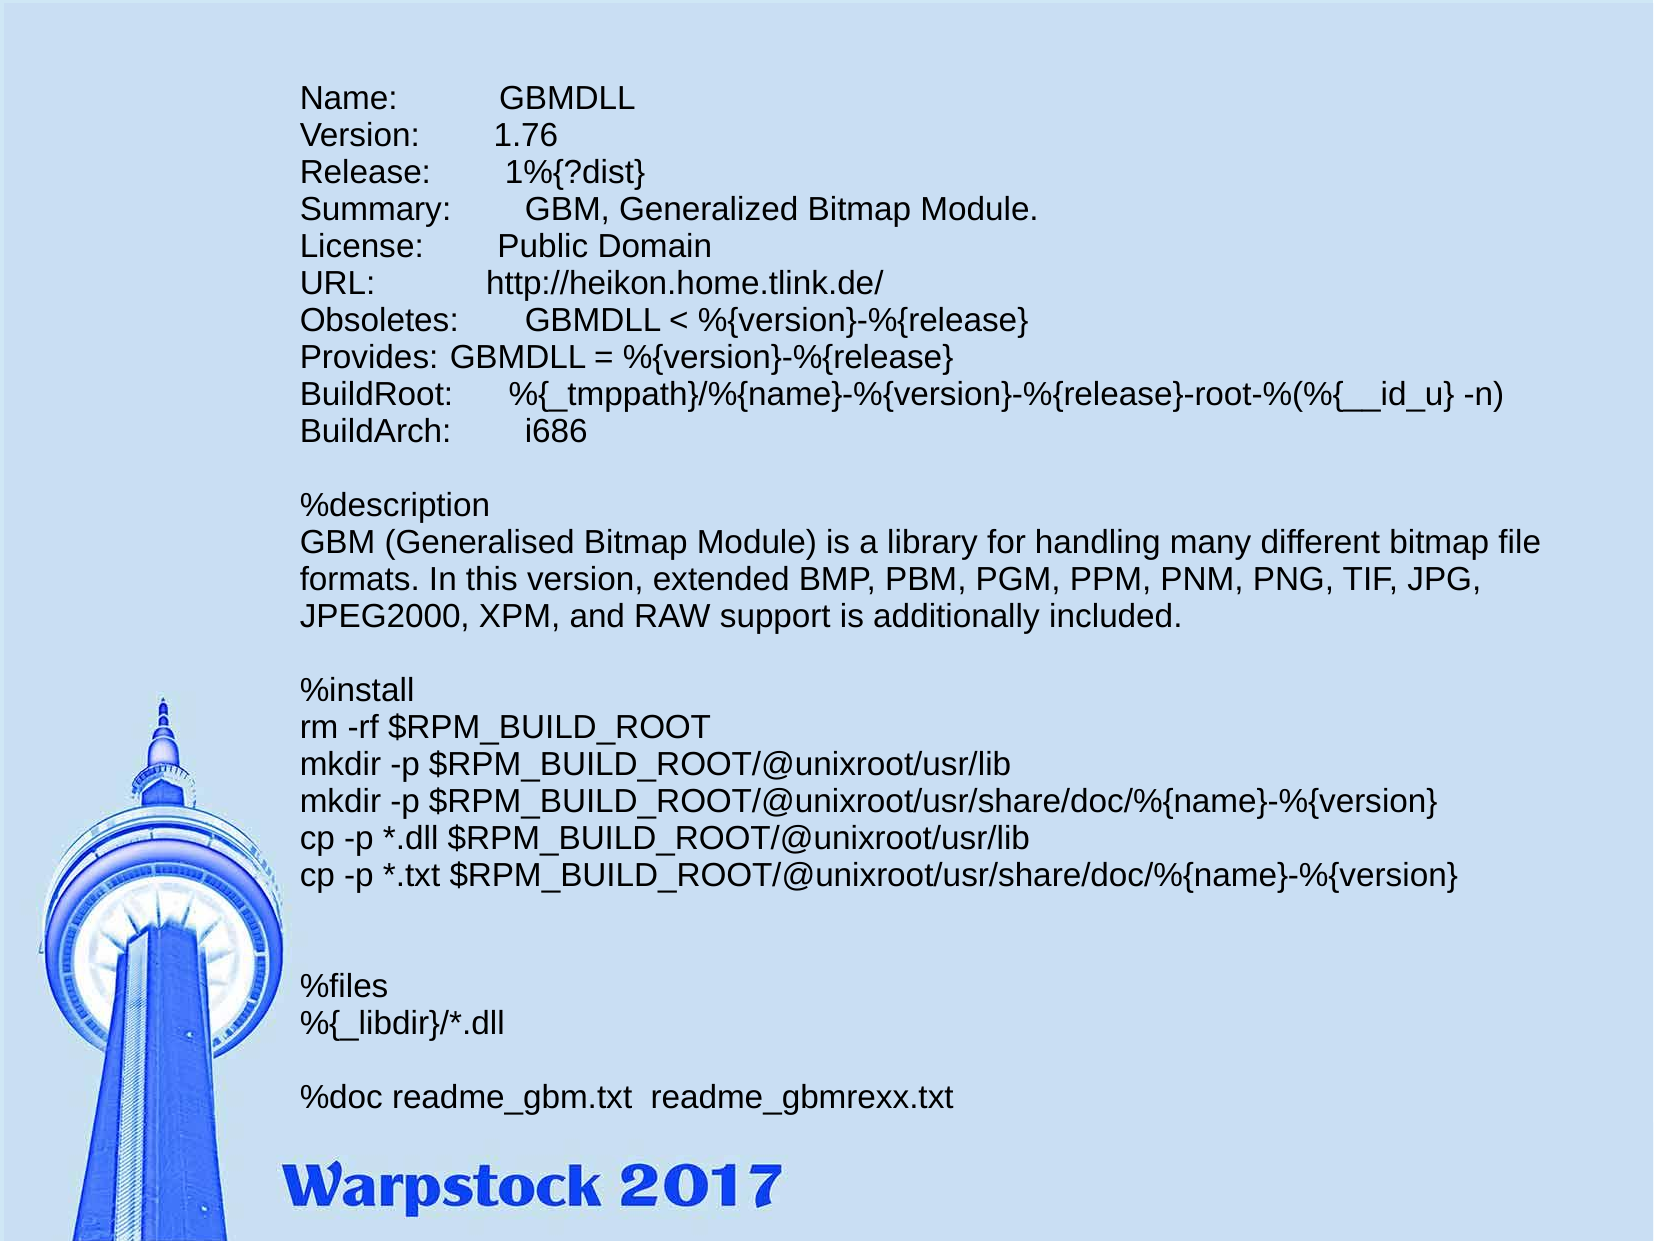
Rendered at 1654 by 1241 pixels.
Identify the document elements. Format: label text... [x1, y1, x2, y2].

picture [4, 3, 1654, 1241]
text_box Name: GBMDLL Version: 1.76 Release: 1%{?dist} Summary: GBM, Generalized Bitmap Module. License: Public Domain URL: http://heikon.home.tlink.de/ Obsoletes: GBMDLL < %{version}-%{release} Provides: GBMDLL = %{version}-%{release} BuildRoot: %{_tmppath}/%{name}-%{version}-%{release}-root-%(%{__id_u} -n) BuildArch: i686 %description GBM (Generalised Bitmap Module) is a library for handling many different bitmap file formats. In this version, extended BMP, PBM, PGM, PPM, PNM, PNG, TIF, JPG, JPEG2000, XPM, and RAW support is additionally included. %install rm -rf $RPM_BUILD_ROOT mkdir -p $RPM_BUILD_ROOT/@unixroot/usr/lib mkdir -p $RPM_BUILD_ROOT/@unixroot/usr/share/doc/%{name}-%{version} cp -p *.dll $RPM_BUILD_ROOT/@unixroot/usr/lib cp -p *.txt $RPM_BUILD_ROOT/@unixroot/usr/share/doc/%{name}-%{version} %files %{_libdir}/*.dll %doc readme_gbm.txt readme_gbmrexx.txt [285, 71, 1654, 1241]
